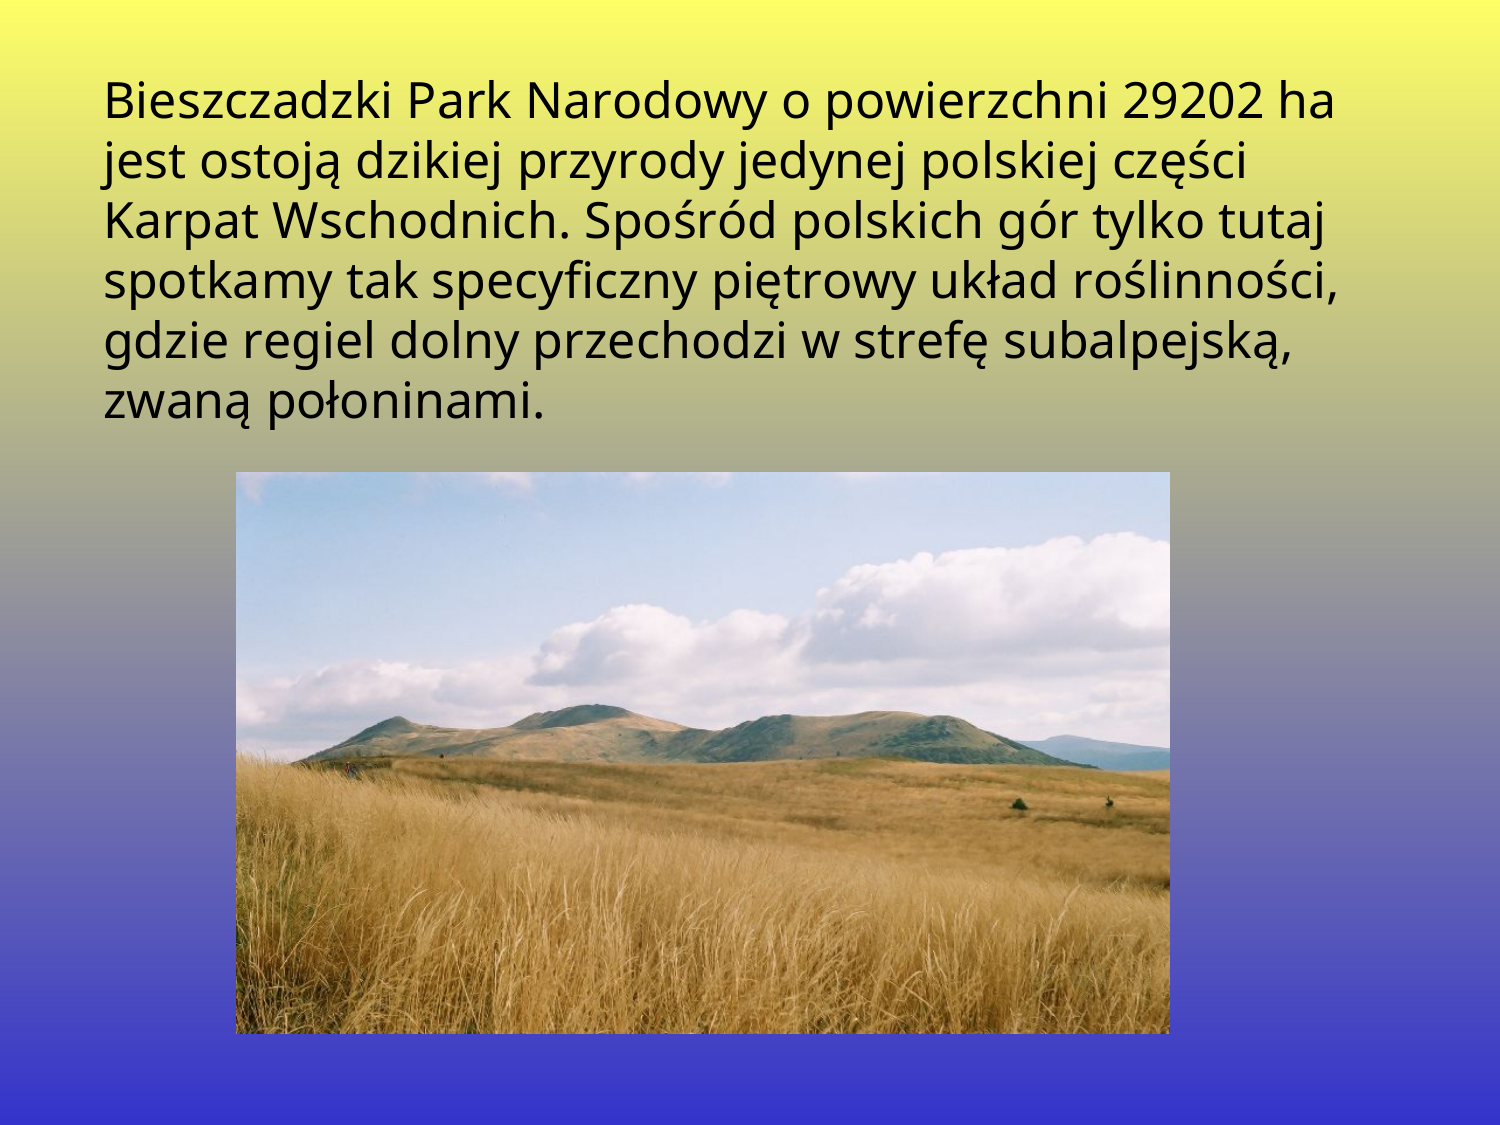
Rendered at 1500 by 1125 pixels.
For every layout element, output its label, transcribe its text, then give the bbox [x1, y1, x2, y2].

text_box Bieszczadzki Park Narodowy o powierzchni 29202 ha jest ostoją dzikiej przyrody jedynej polskiej części Karpat Wschodnich. Spośród polskich gór tylko tutaj spotkamy tak specyficzny piętrowy układ roślinności, gdzie regiel dolny przechodzi w strefę subalpejską, zwaną połoninami. [88, 61, 1388, 497]
picture [236, 472, 1170, 1034]
